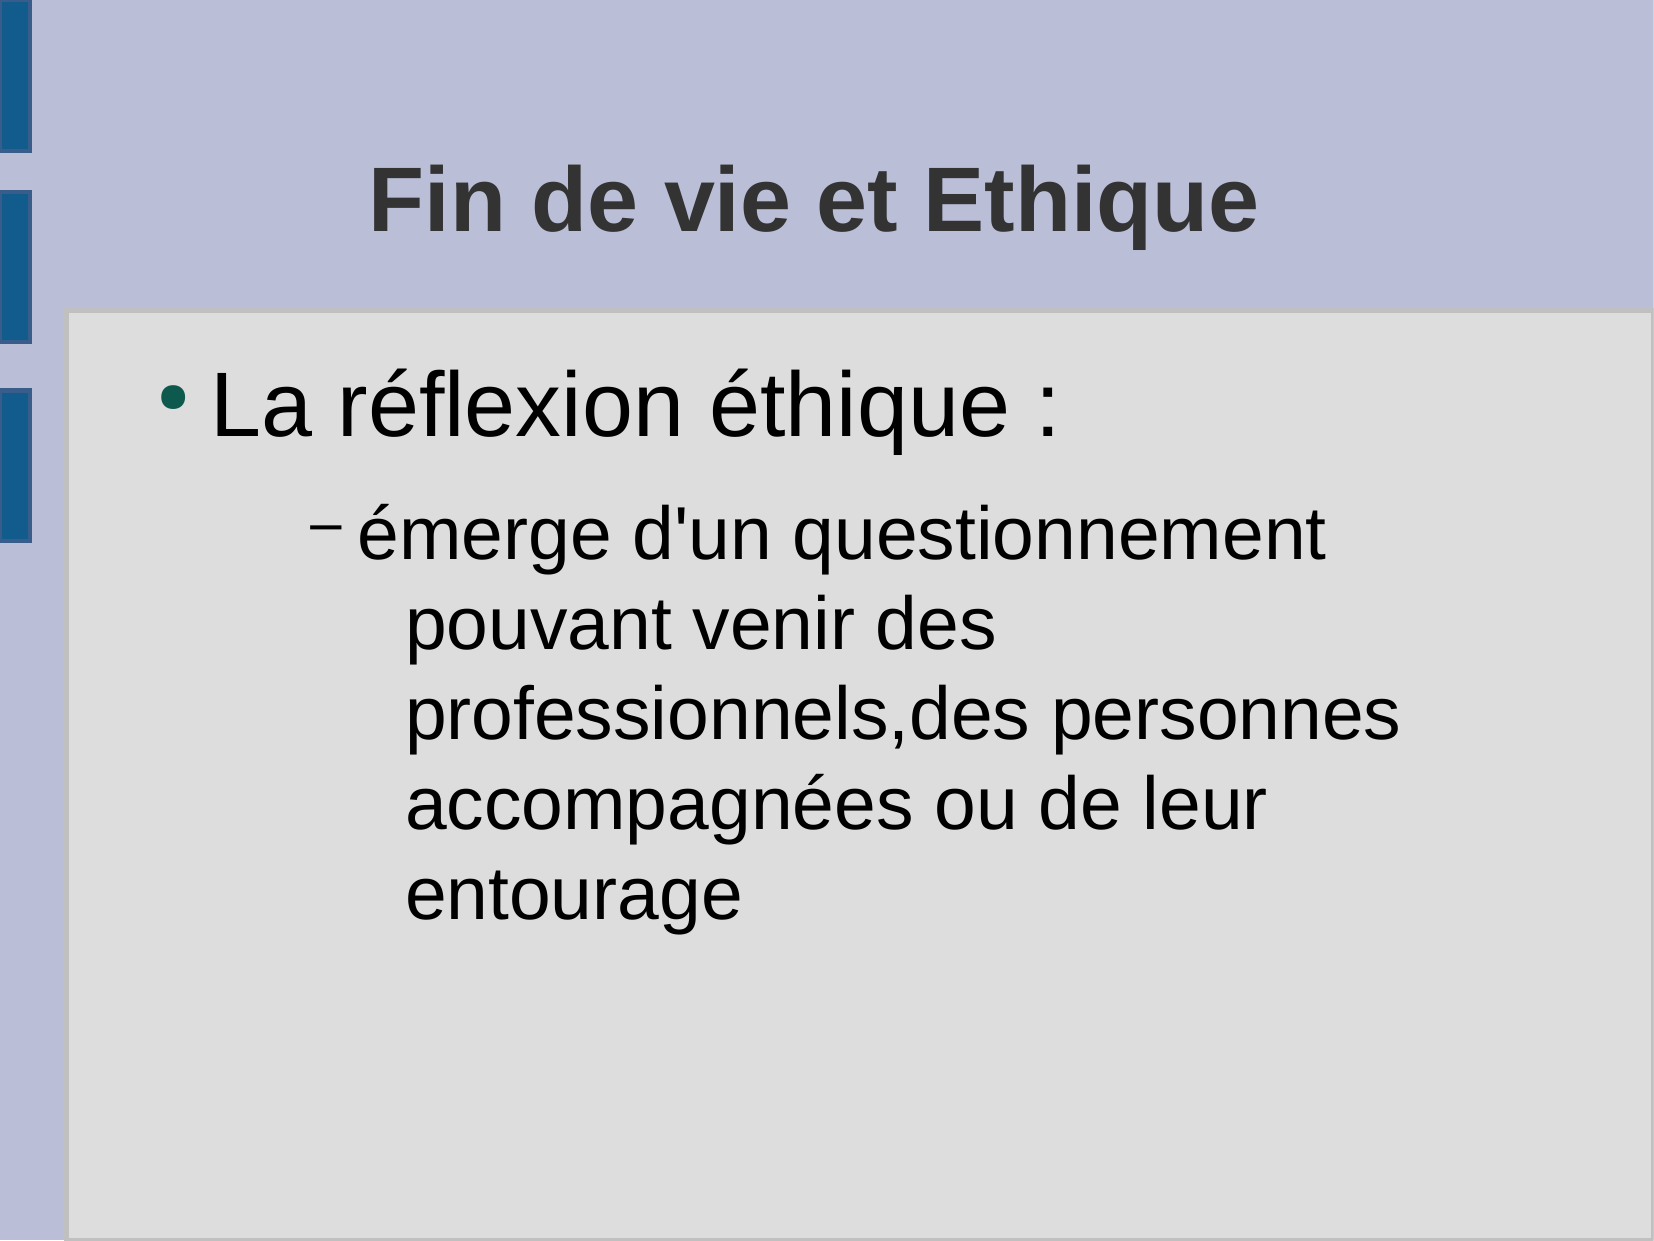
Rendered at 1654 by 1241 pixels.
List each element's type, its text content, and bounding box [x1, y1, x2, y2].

list La réflexion éthique : émerge d'un questionnement pouvant venir des professionnels,des personnes accompagnées ou de leur entourage [121, 344, 1534, 1112]
title Fin de vie et Ethique [121, 98, 1534, 291]
